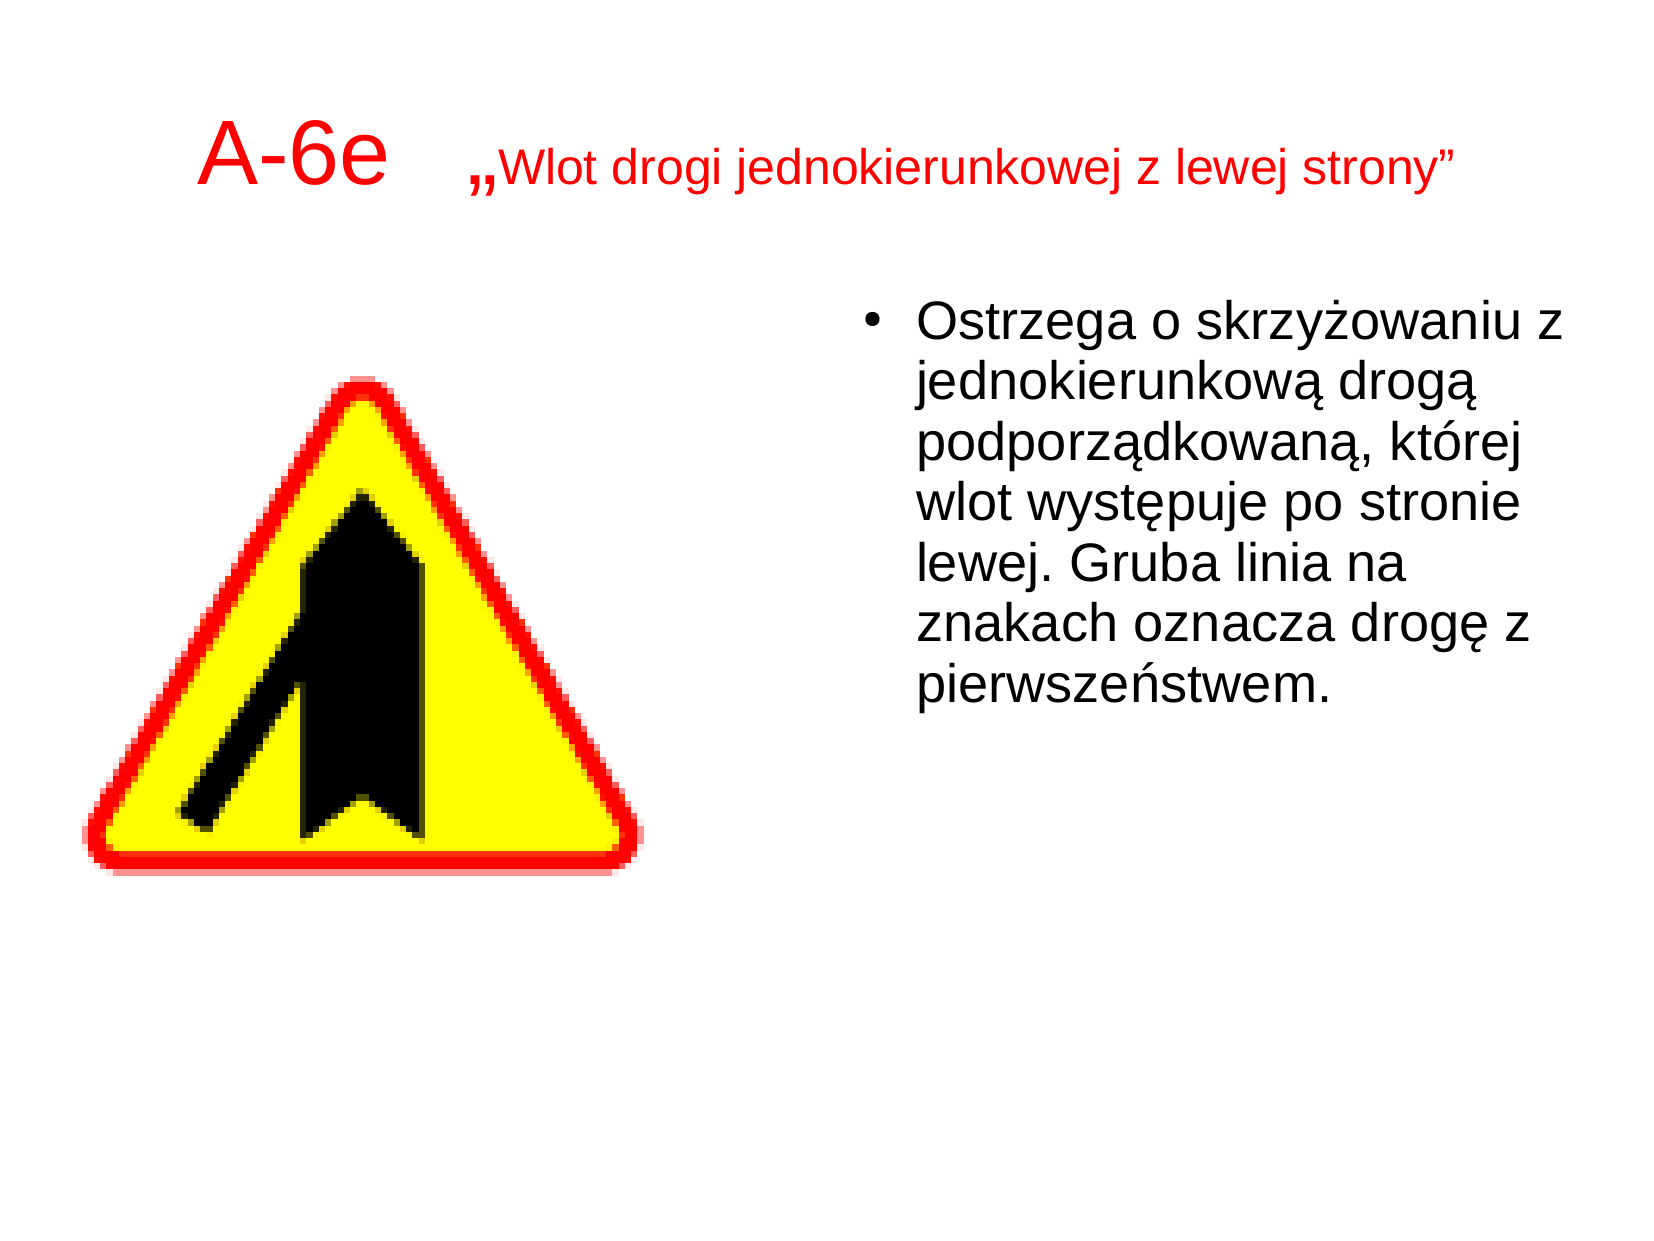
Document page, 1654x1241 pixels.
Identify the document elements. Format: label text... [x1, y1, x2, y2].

picture [82, 376, 644, 876]
title A-6e „Wlot drogi jednokierunkowej z lewej strony” [82, 56, 1571, 250]
list Ostrzega o skrzyżowaniu z jednokierunkową drogą podporządkowaną, której wlot występuje po stronie lewej. Gruba linia na znakach oznacza drogę z pierwszeństwem. [845, 290, 1572, 1094]
